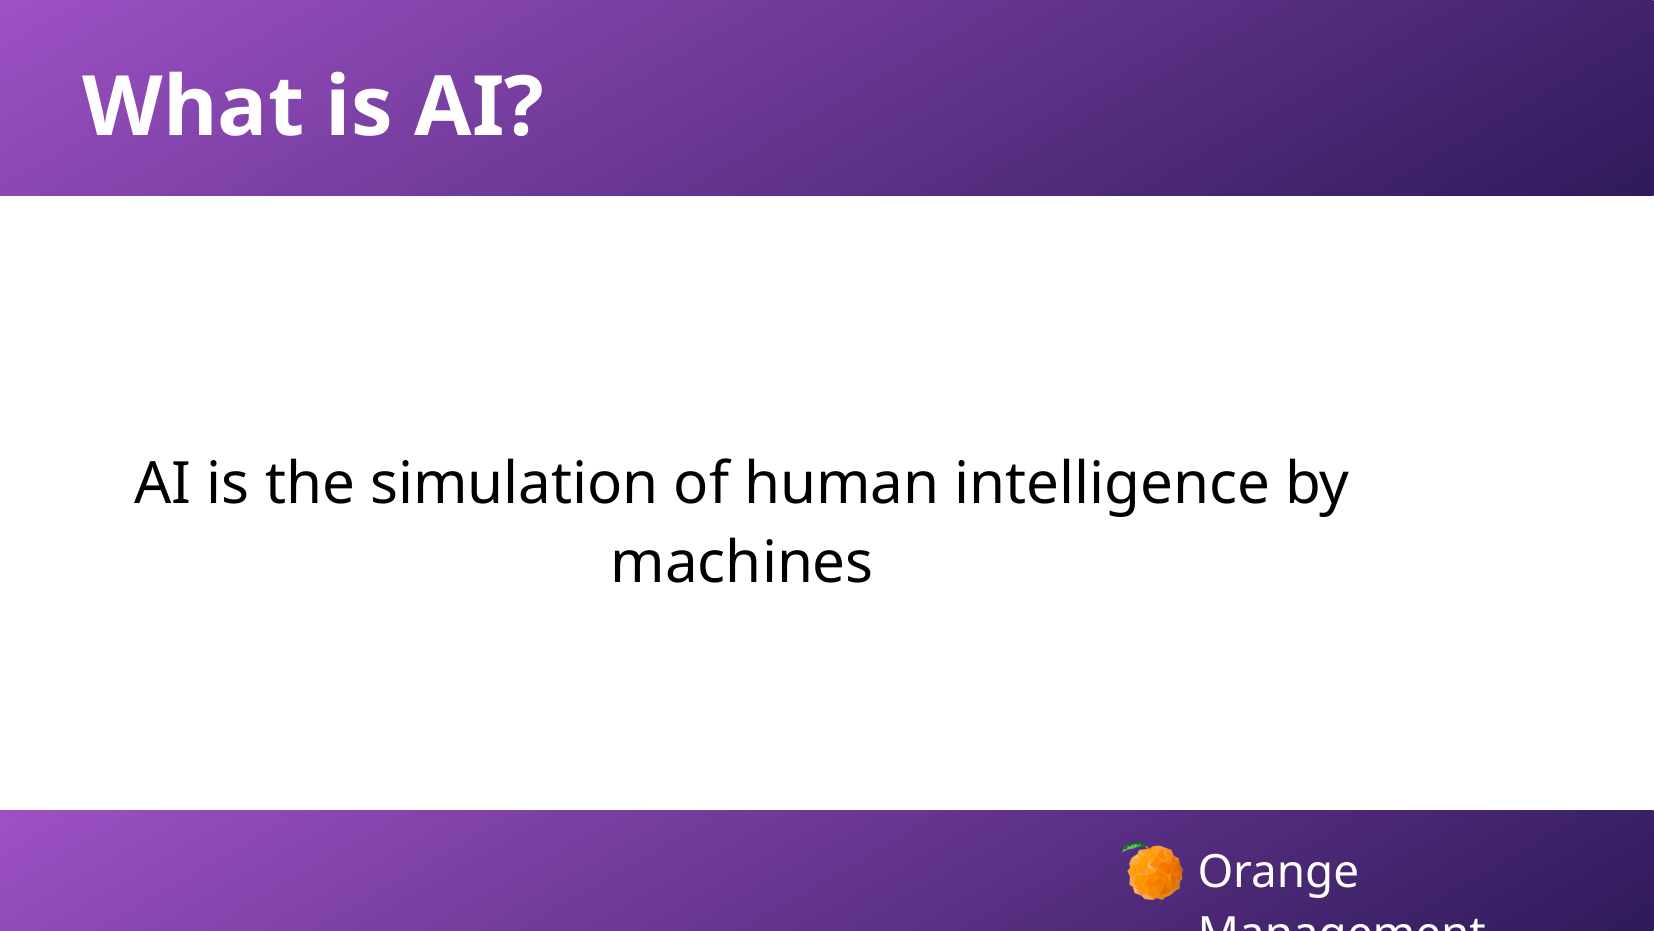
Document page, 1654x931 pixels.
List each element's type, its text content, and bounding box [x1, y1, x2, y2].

text_box [1326, 927, 1337, 931]
text_box AI is the simulation of human intelligence by machines [120, 433, 1561, 526]
text_box [1450, 927, 1461, 931]
text_box [1423, 927, 1434, 931]
text_box [1355, 927, 1366, 931]
text_box [1273, 927, 1284, 931]
text_box [1396, 927, 1407, 931]
text_box [0, 0, 1654, 196]
text_box [1381, 927, 1391, 931]
picture [1121, 842, 1182, 901]
text_box [1205, 921, 1209, 931]
text_box Orange Management [1182, 830, 1648, 907]
title What is AI? [82, 25, 1571, 181]
text_box [0, 810, 1654, 931]
